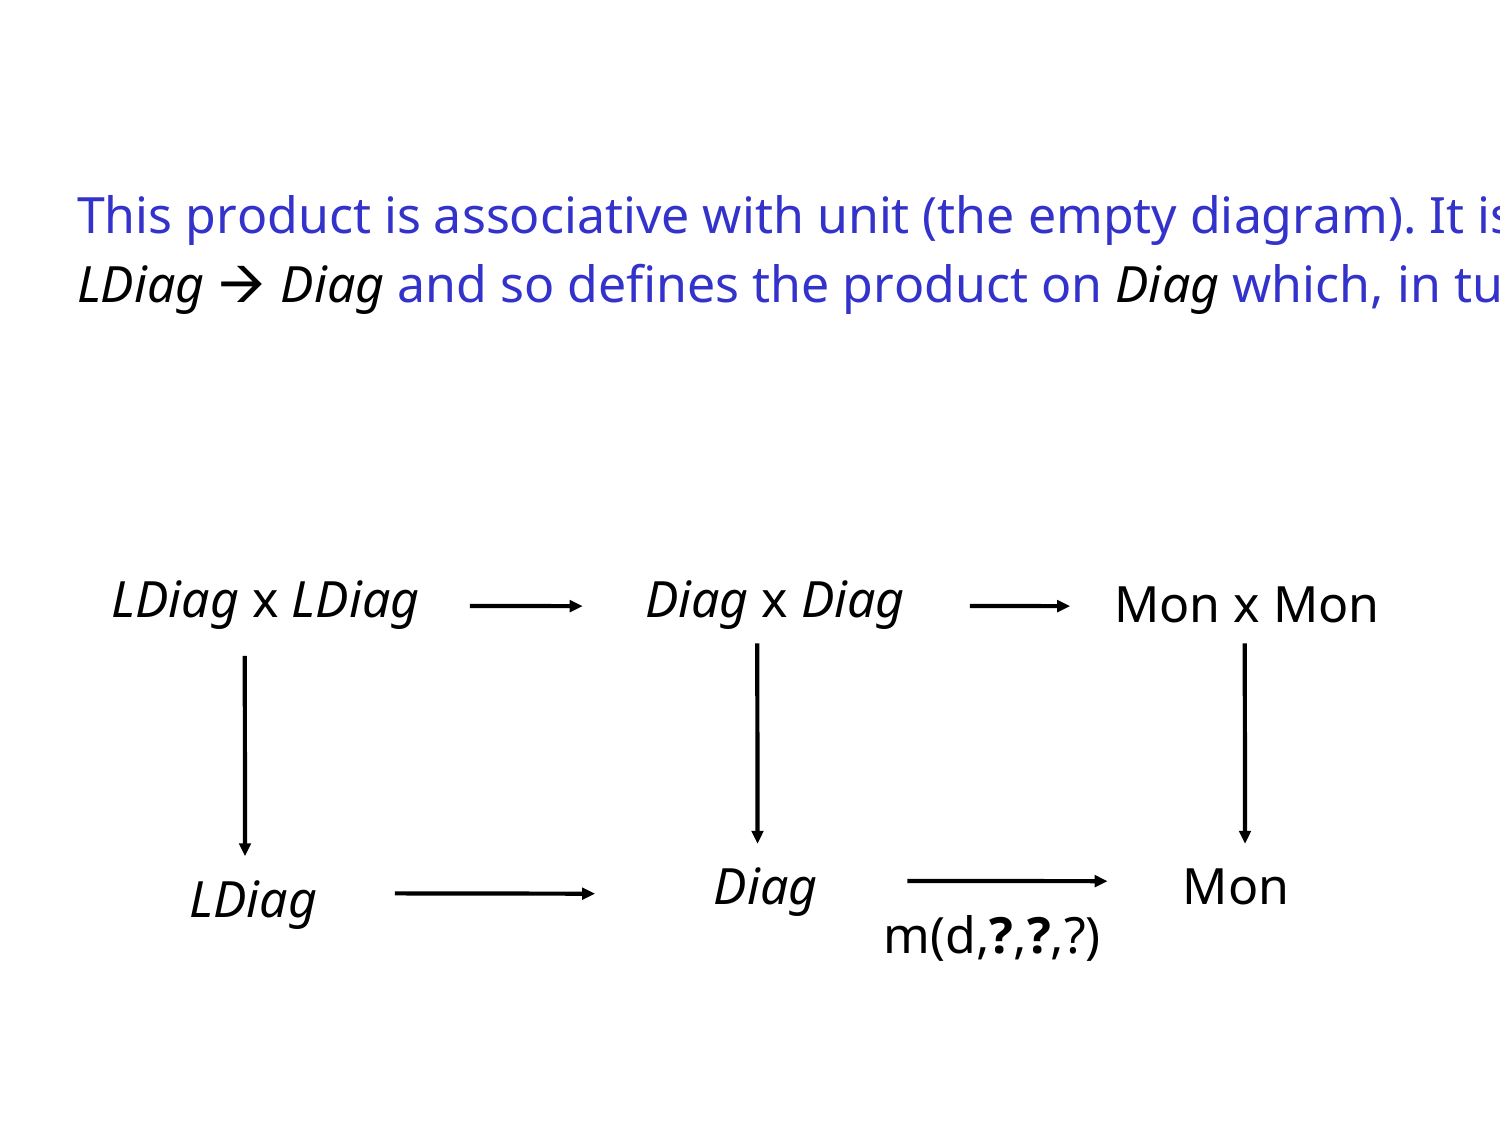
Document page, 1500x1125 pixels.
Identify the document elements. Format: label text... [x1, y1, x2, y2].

text_box Diag x Diag [630, 555, 920, 640]
text_box Mon [1167, 843, 1305, 928]
text_box m(d,?,?,?) [869, 892, 1168, 968]
text_box Mon x Mon [1099, 561, 1395, 645]
text_box Diag [698, 843, 833, 928]
text_box LDiag x LDiag [96, 555, 435, 640]
text_box LDiag [174, 855, 333, 940]
text_box This product is associative with unit (the empty diagram). It is compatible with the arrow LDiag  Diag and so defines the product on Diag which, in turn, is compatible with the product of monomials. [62, 172, 1500, 325]
